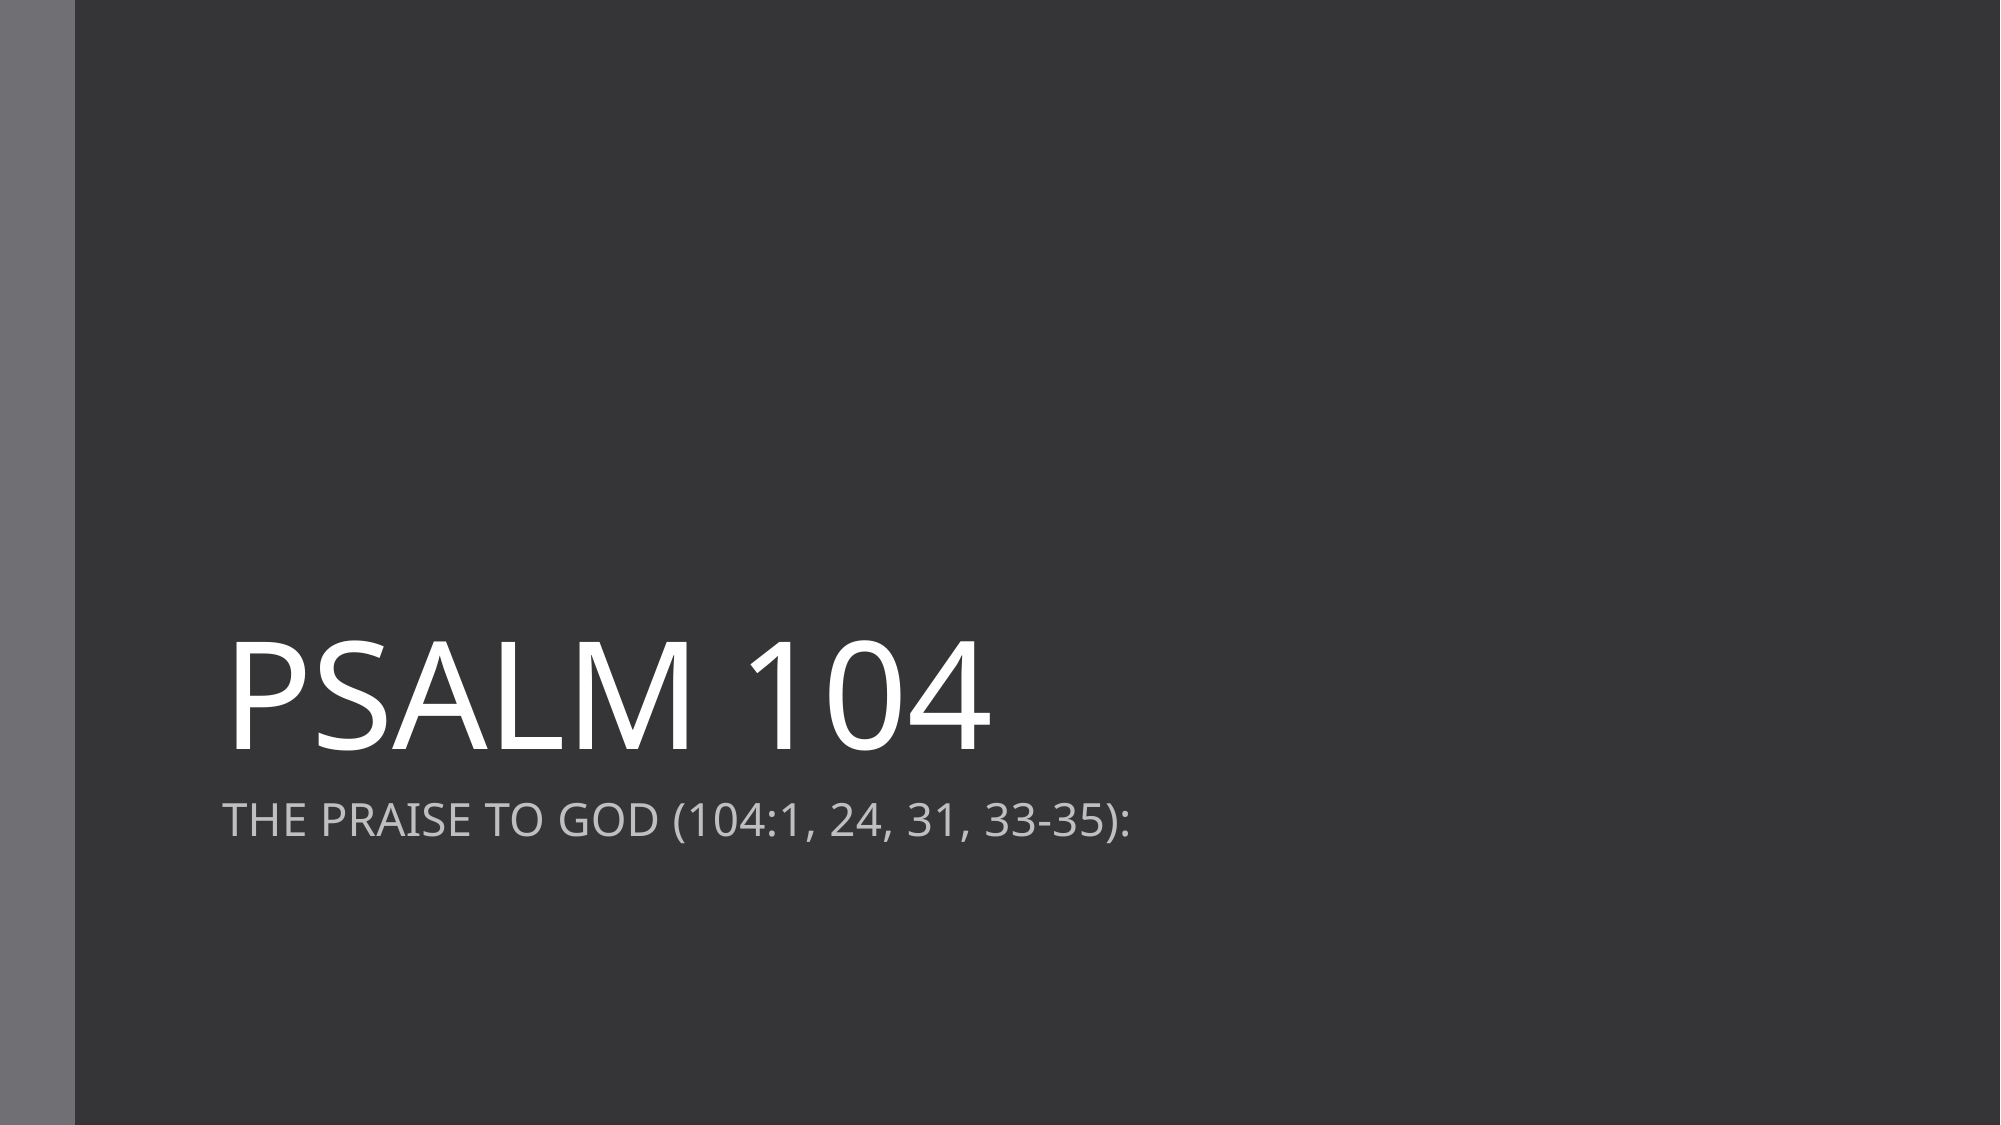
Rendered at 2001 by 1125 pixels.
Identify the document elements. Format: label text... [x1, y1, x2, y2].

subtitle THE PRAISE TO GOD (104:1, 24, 31, 33-35): [206, 787, 1752, 1066]
title PSALM 104 [206, 124, 1752, 787]
